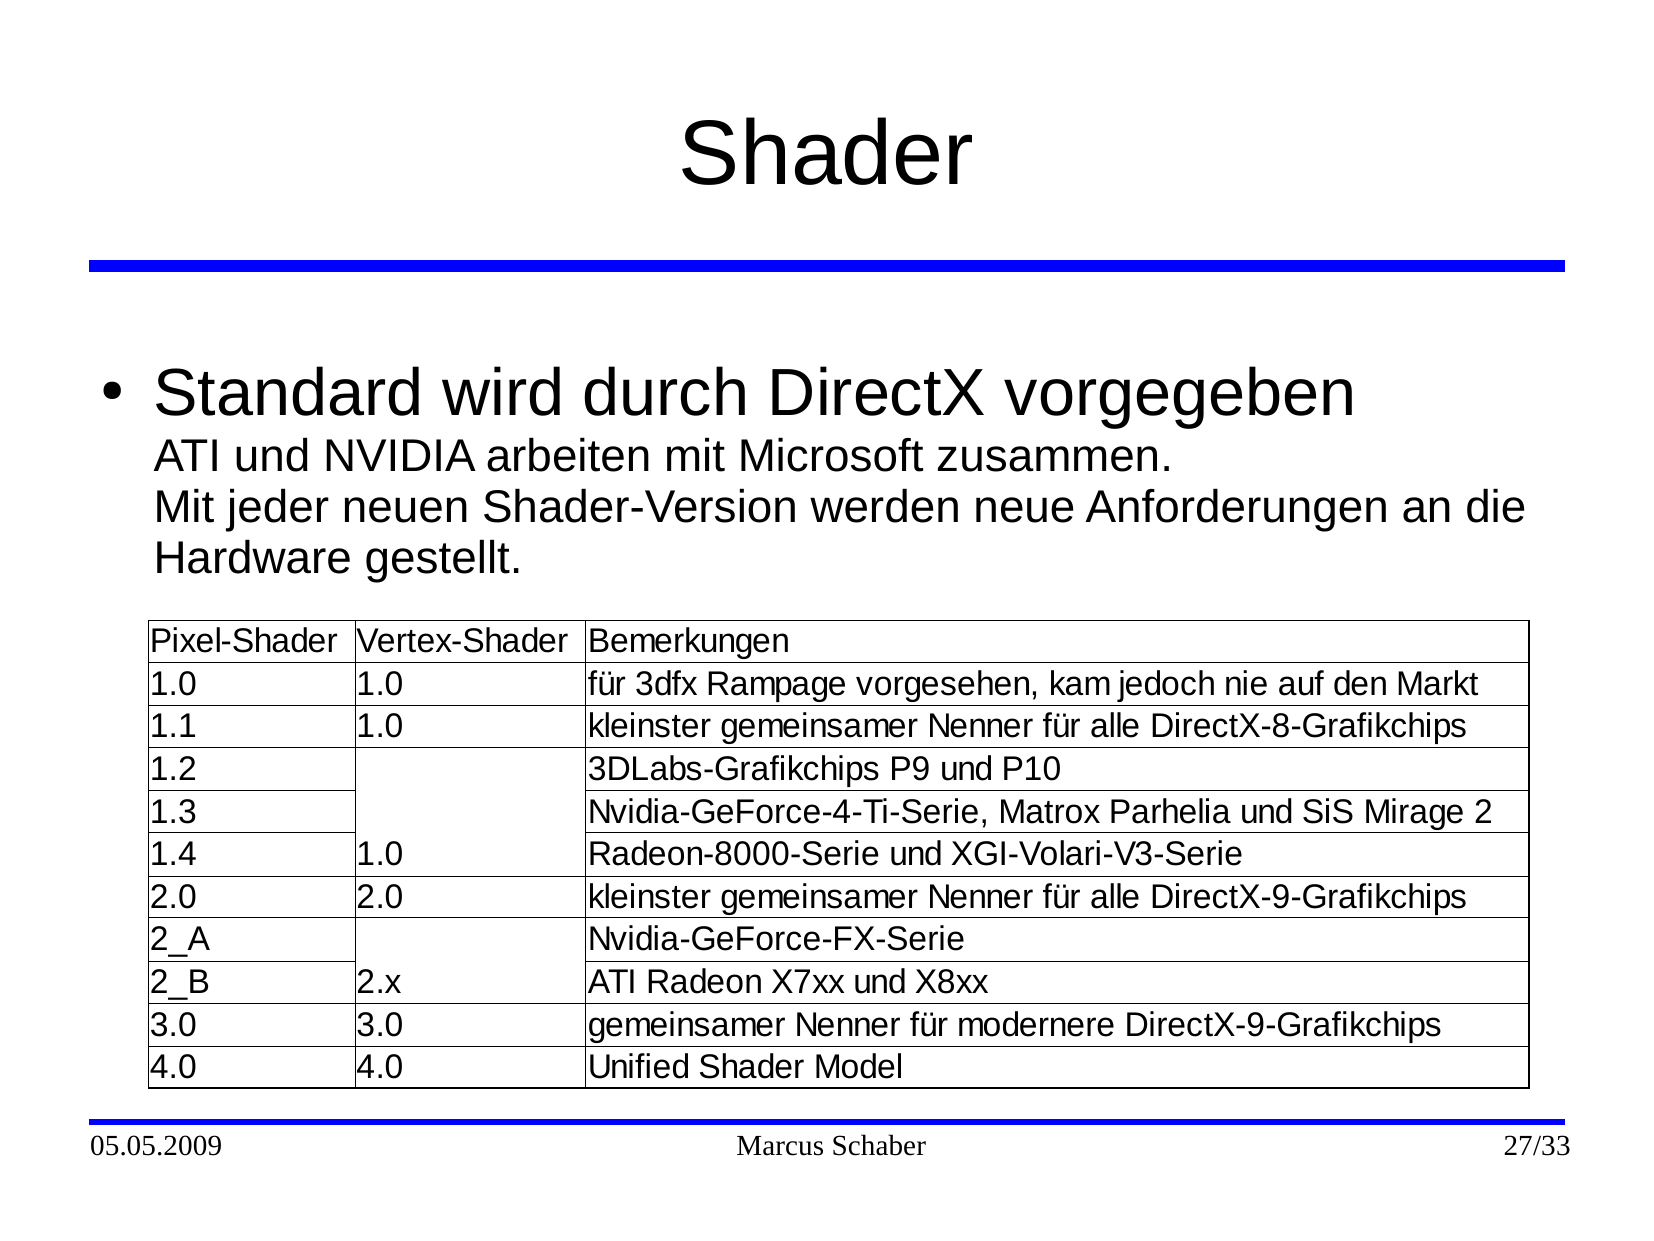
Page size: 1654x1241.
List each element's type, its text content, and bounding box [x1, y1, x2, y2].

chart [147, 620, 1531, 1092]
title Shader [82, 49, 1571, 257]
list Standard wird durch DirectX vorgegeben ATI und NVIDIA arbeiten mit Microsoft zusammen. Mit jeder neuen Shader-Version werden neue Anforderungen an die Hardware gestellt. [82, 355, 1571, 1043]
